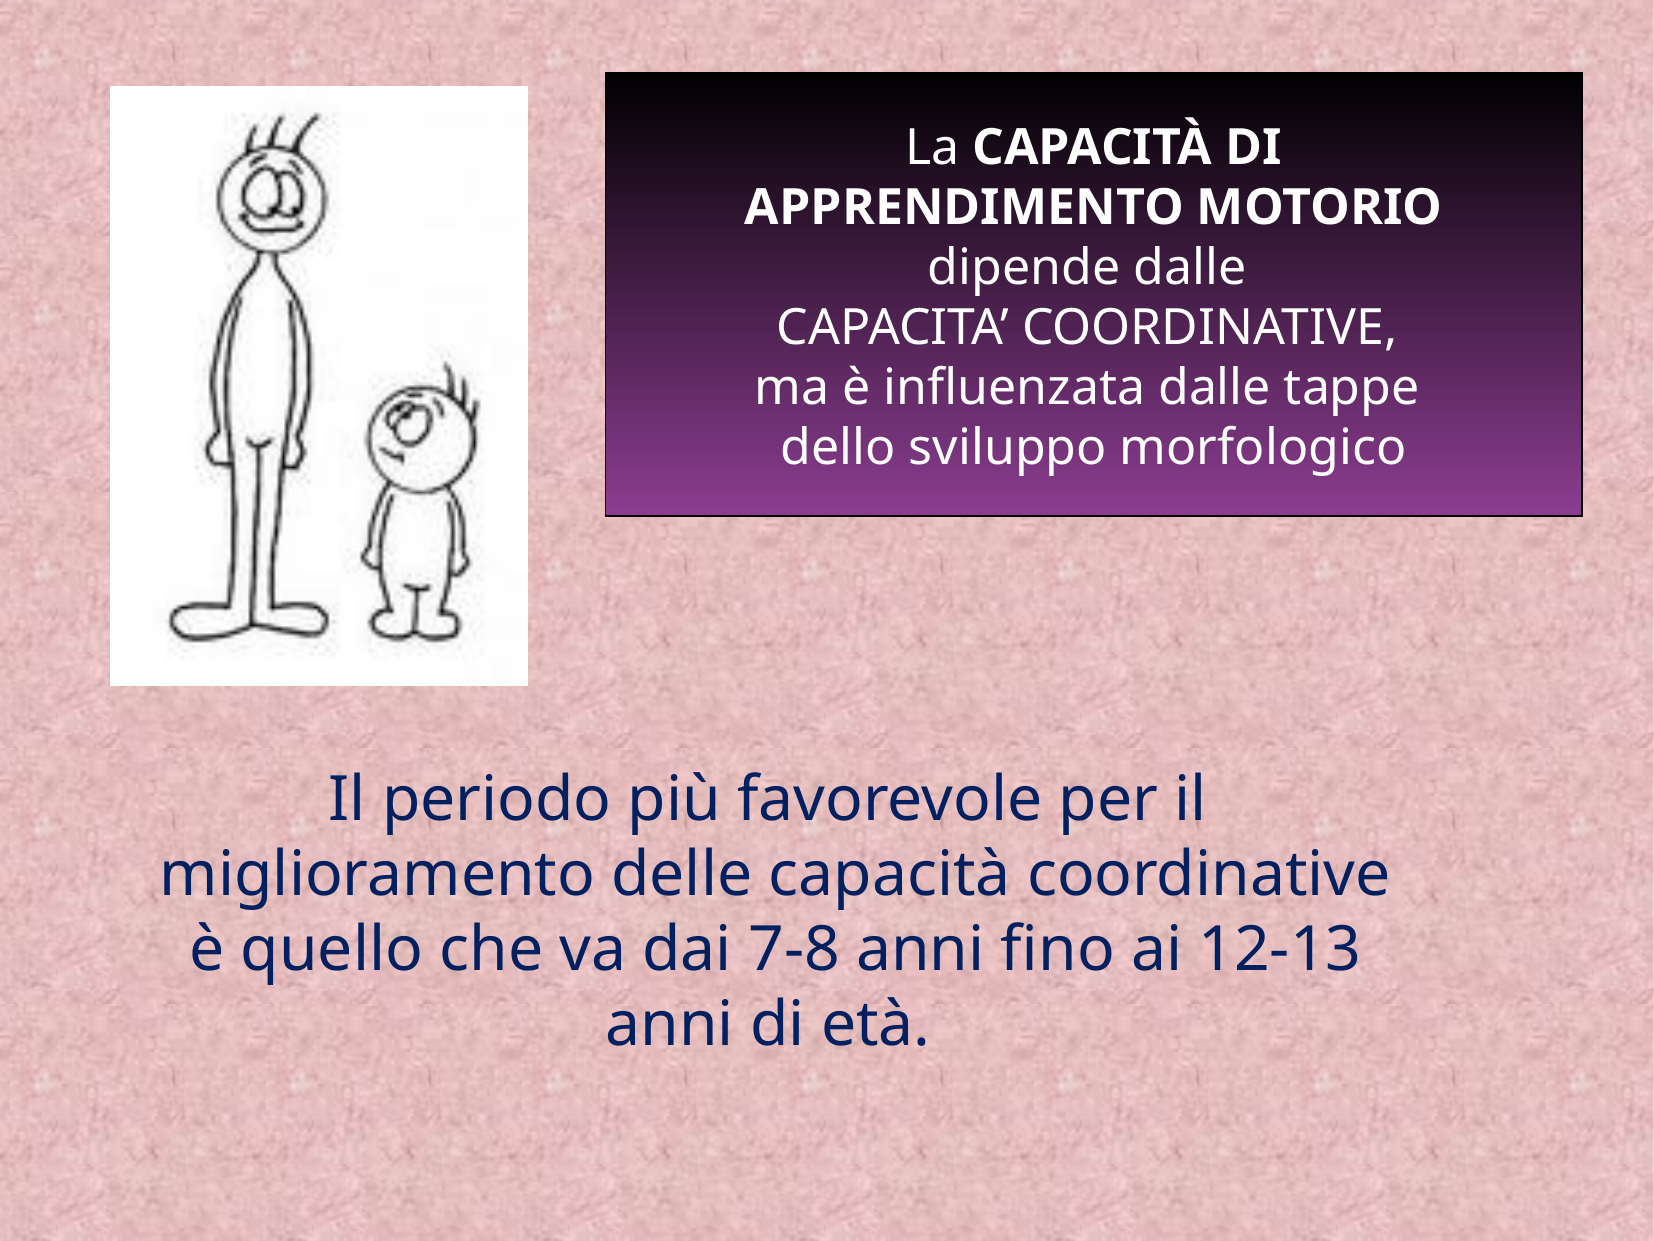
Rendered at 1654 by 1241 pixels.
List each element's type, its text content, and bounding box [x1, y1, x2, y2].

picture [0, 0, 1654, 1241]
text_box La CAPACITÀ DI APPRENDIMENTO MOTORIO dipende dalle CAPACITA’ COORDINATIVE, ma è influenzata dalle tappe dello sviluppo morfologico [605, 73, 1583, 516]
text_box Il periodo più favorevole per il miglioramento delle capacità coordinative è quello che va dai 7-8 anni fino ai 12-13 anni di età. [97, 750, 1439, 1066]
